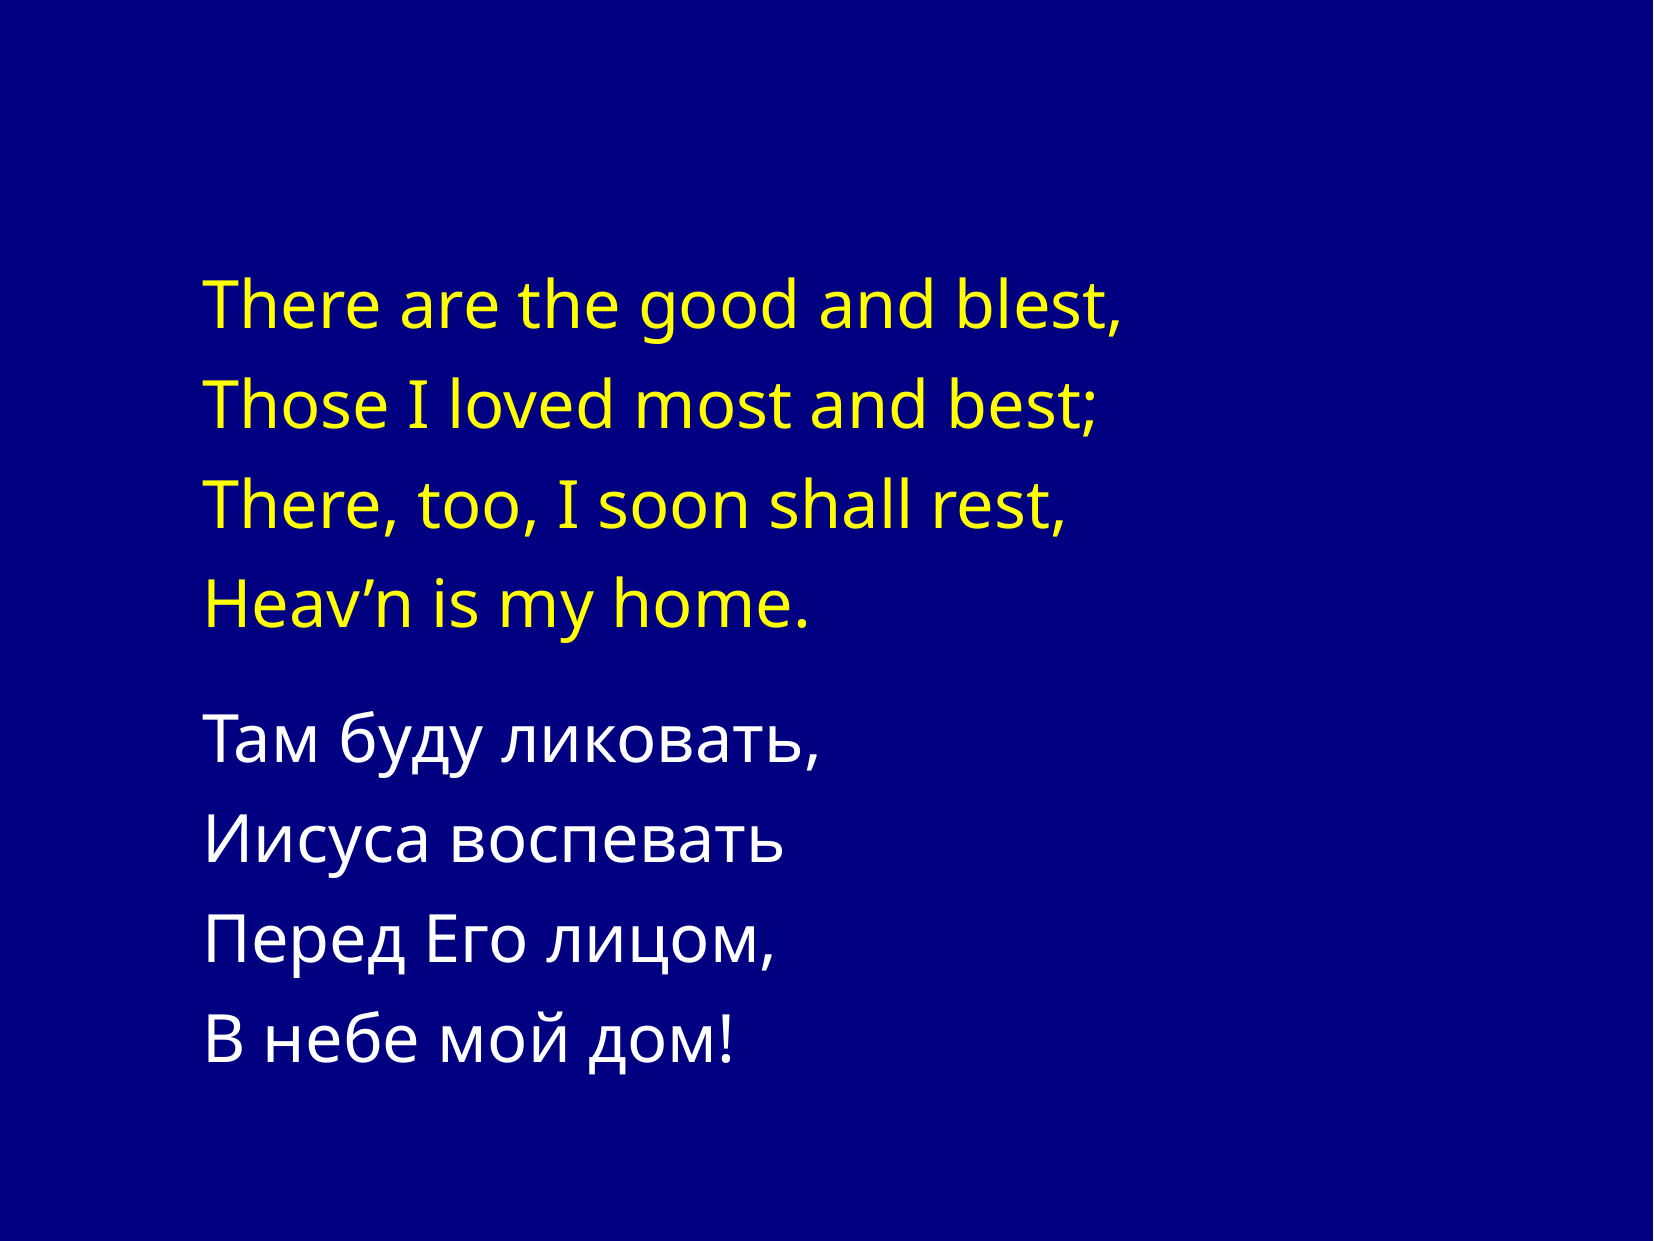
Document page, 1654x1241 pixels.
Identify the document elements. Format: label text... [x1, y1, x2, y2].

text_box There are the good and blest, Those I loved most and best; There, too, I soon shall rest, Heav’n is my home. [75, 150, 1576, 638]
text_box Там буду ликовать, Иисуса воспевать Перед Его лицом, В небе мой дом! [75, 675, 1576, 1163]
